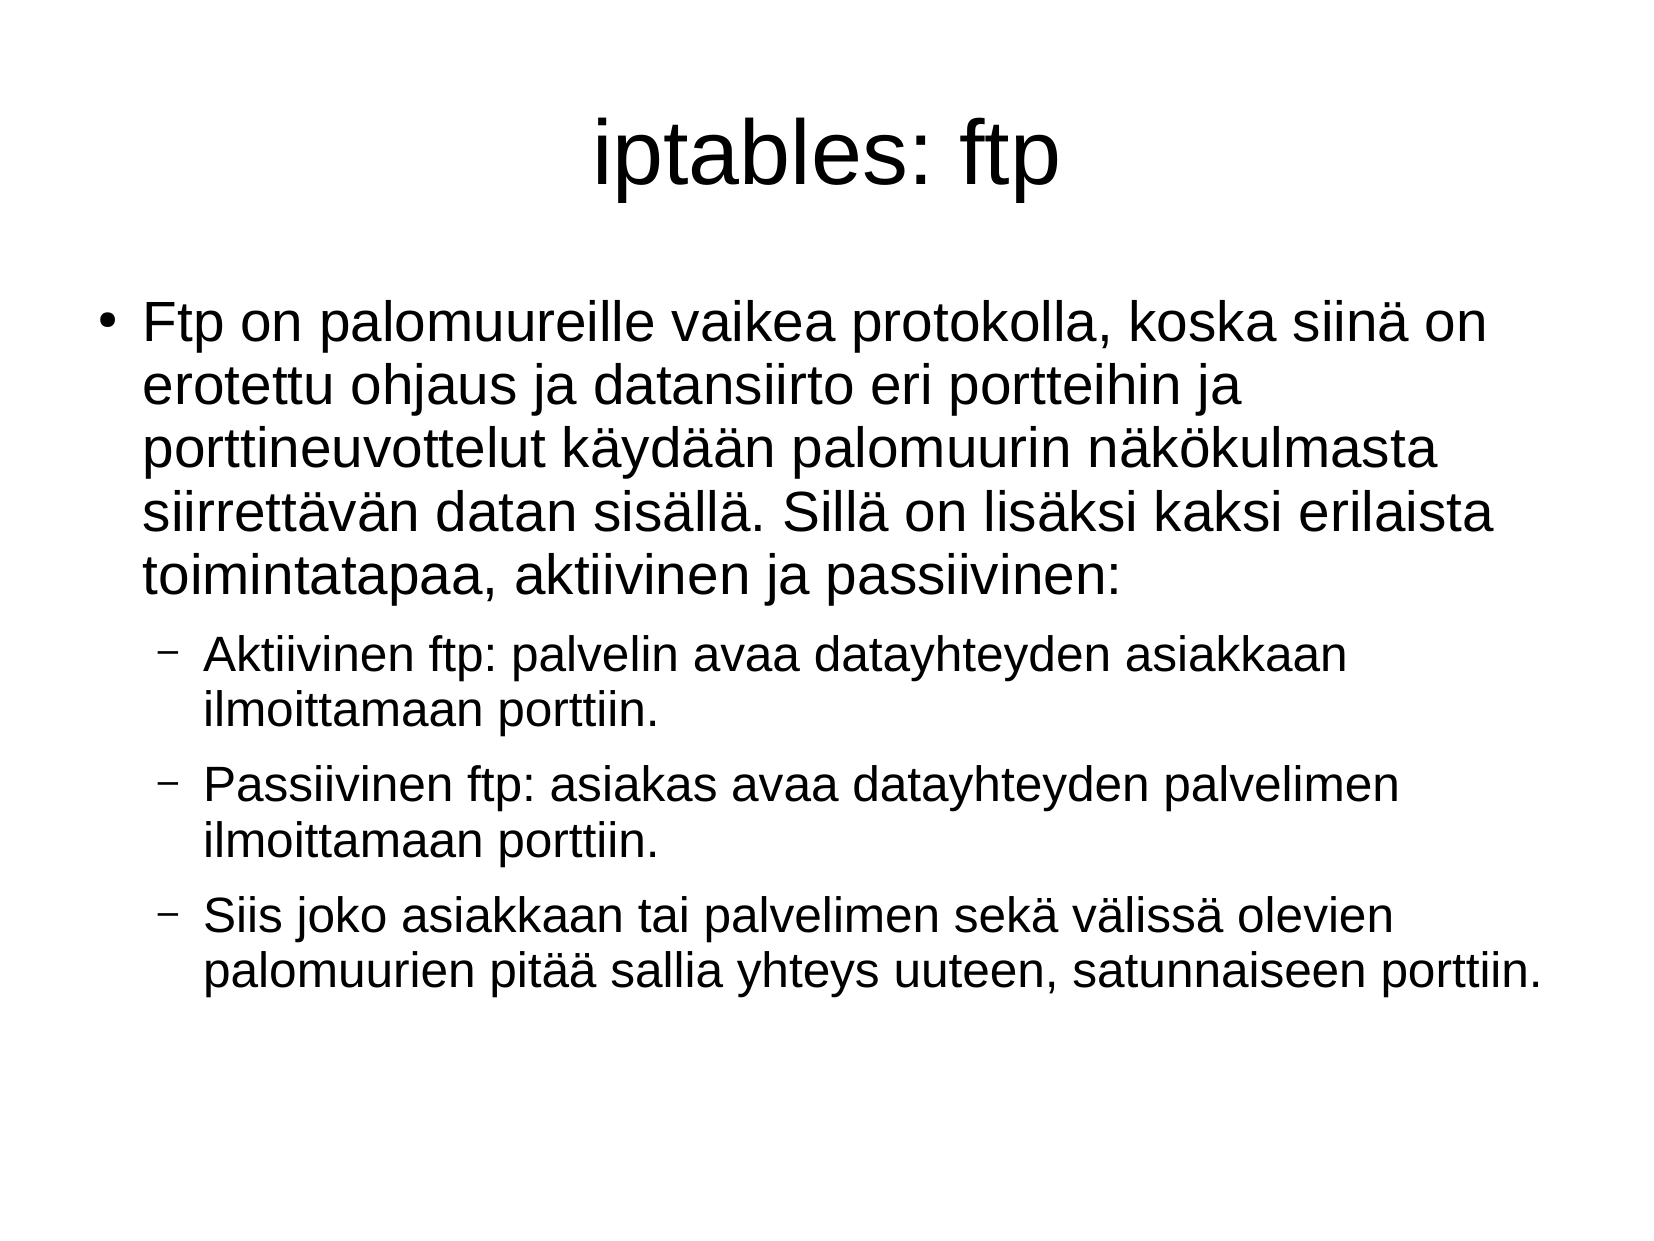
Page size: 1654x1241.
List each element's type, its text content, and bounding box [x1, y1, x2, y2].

title iptables: ftp [82, 49, 1571, 257]
list Ftp on palomuureille vaikea protokolla, koska siinä on erotettu ohjaus ja datansiirto eri portteihin ja porttineuvottelut käydään palomuurin näkökulmasta siirrettävän datan sisällä. Sillä on lisäksi kaksi erilaista toimintatapaa, aktiivinen ja passiivinen: Aktiivinen ftp: palvelin avaa datayhteyden asiakkaan ilmoittamaan porttiin. Passiivinen ftp: asiakas avaa datayhteyden palvelimen ilmoittamaan porttiin. Siis joko asiakkaan tai palvelimen sekä välissä olevien palomuurien pitää sallia yhteys uuteen, satunnaiseen porttiin. [82, 290, 1571, 1010]
